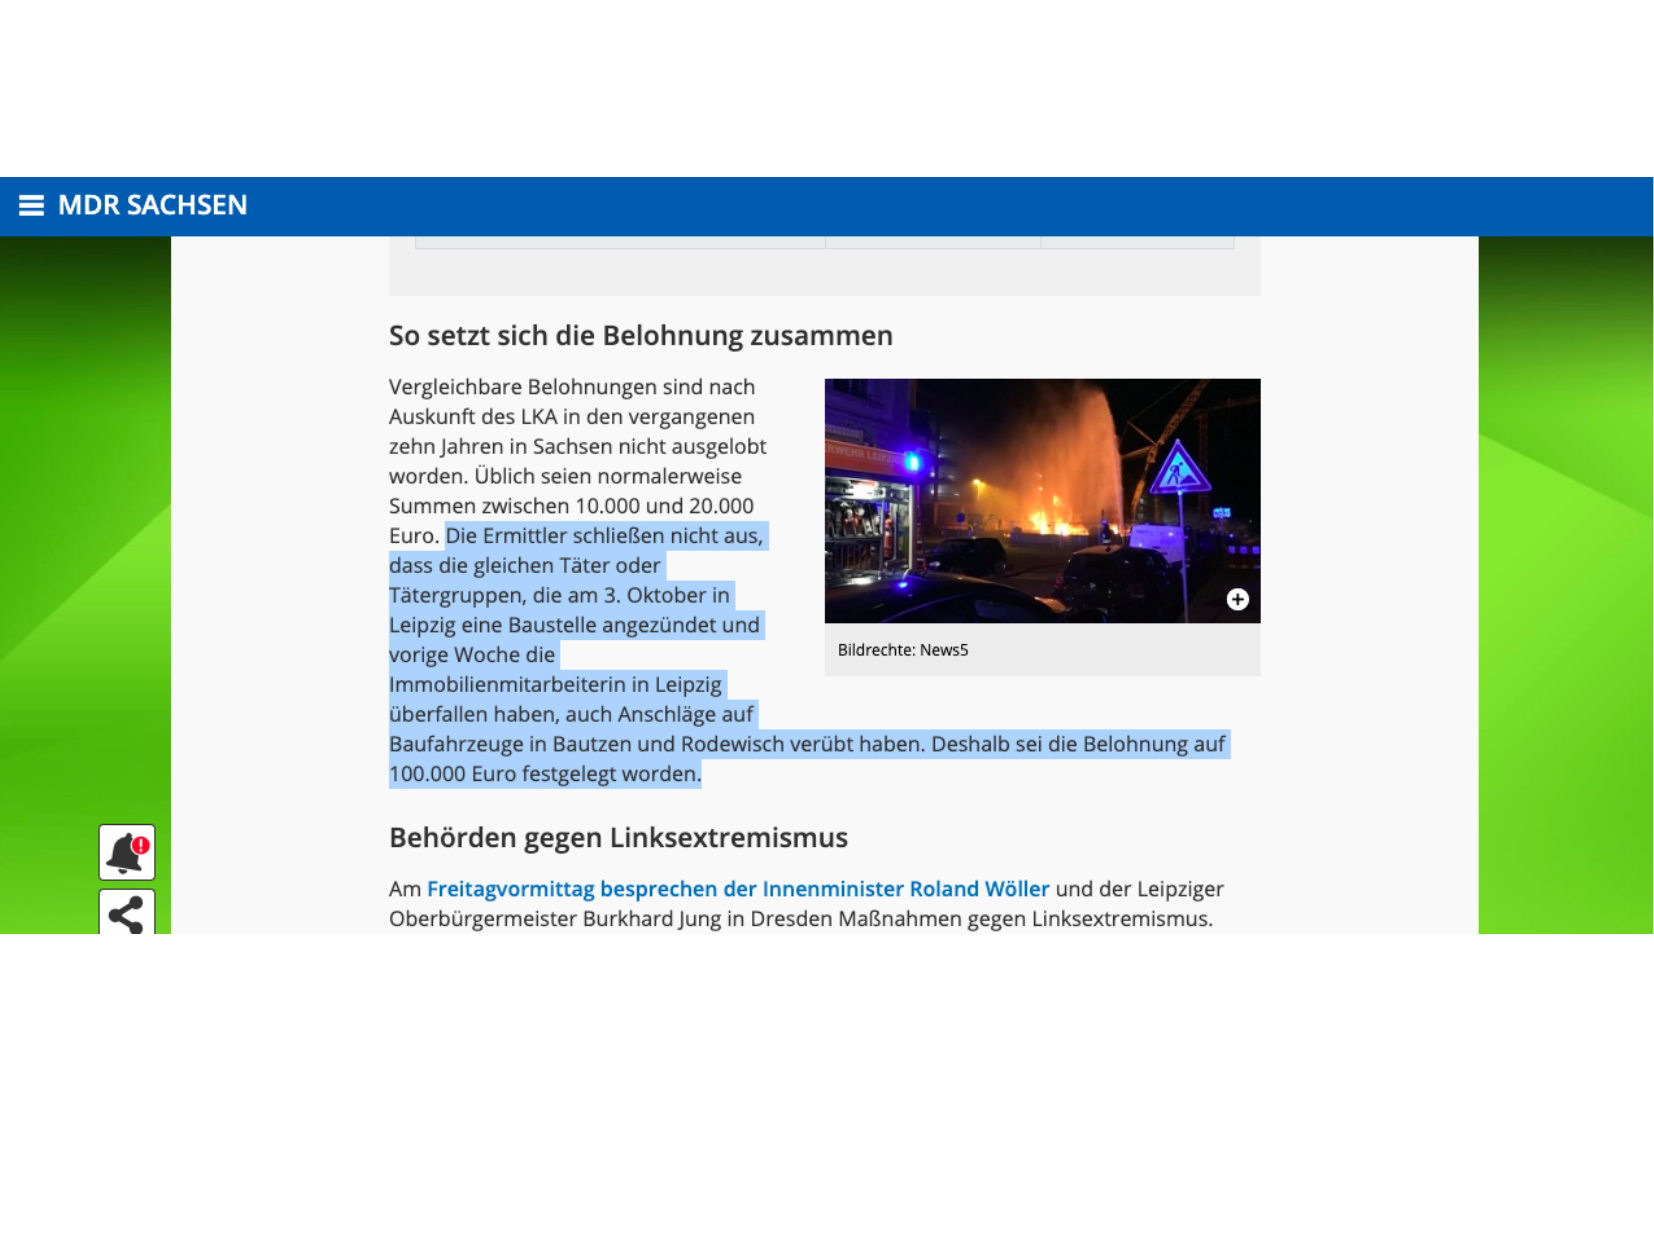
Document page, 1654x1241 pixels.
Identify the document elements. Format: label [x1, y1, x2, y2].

picture [0, 177, 1654, 934]
